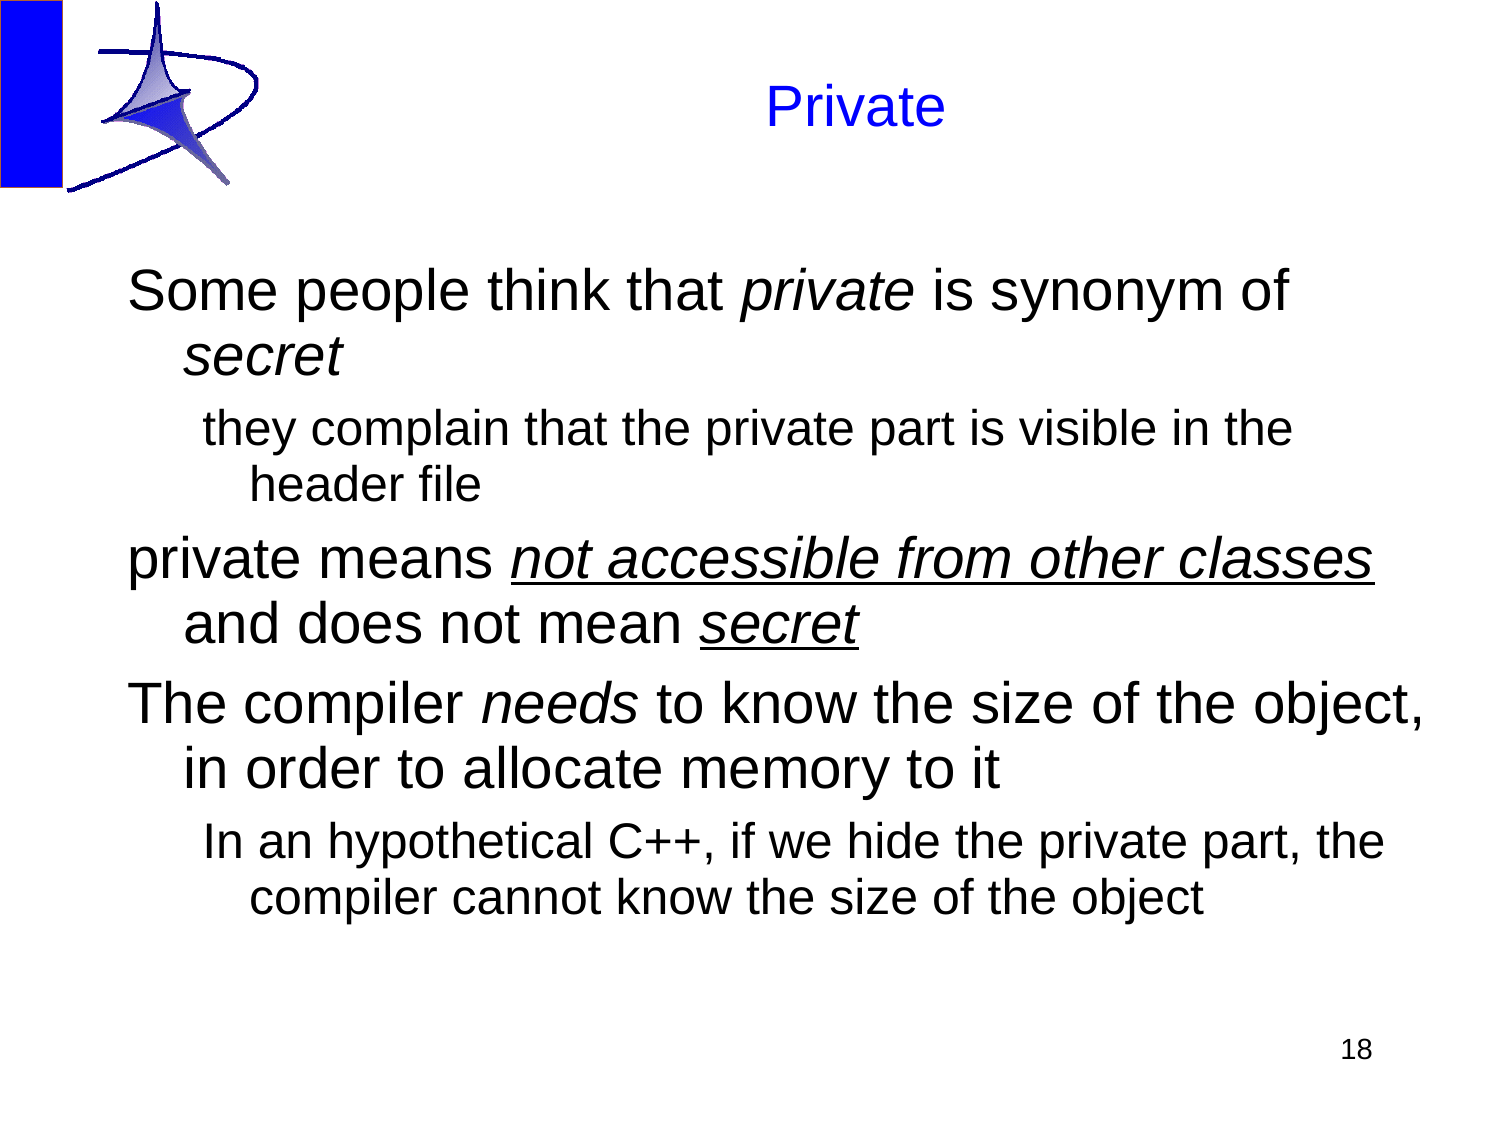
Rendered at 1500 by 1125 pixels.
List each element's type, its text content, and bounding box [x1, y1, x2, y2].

title Private [262, 24, 1450, 188]
list Some people think that private is synonym of secret they complain that the private part is visible in the header file private means not accessible from other classes and does not mean secret The compiler needs to know the size of the object, in order to allocate memory to it In an hypothetical C++, if we hide the private part, the compiler cannot know the size of the object [112, 249, 1450, 1001]
picture [62, 0, 263, 197]
